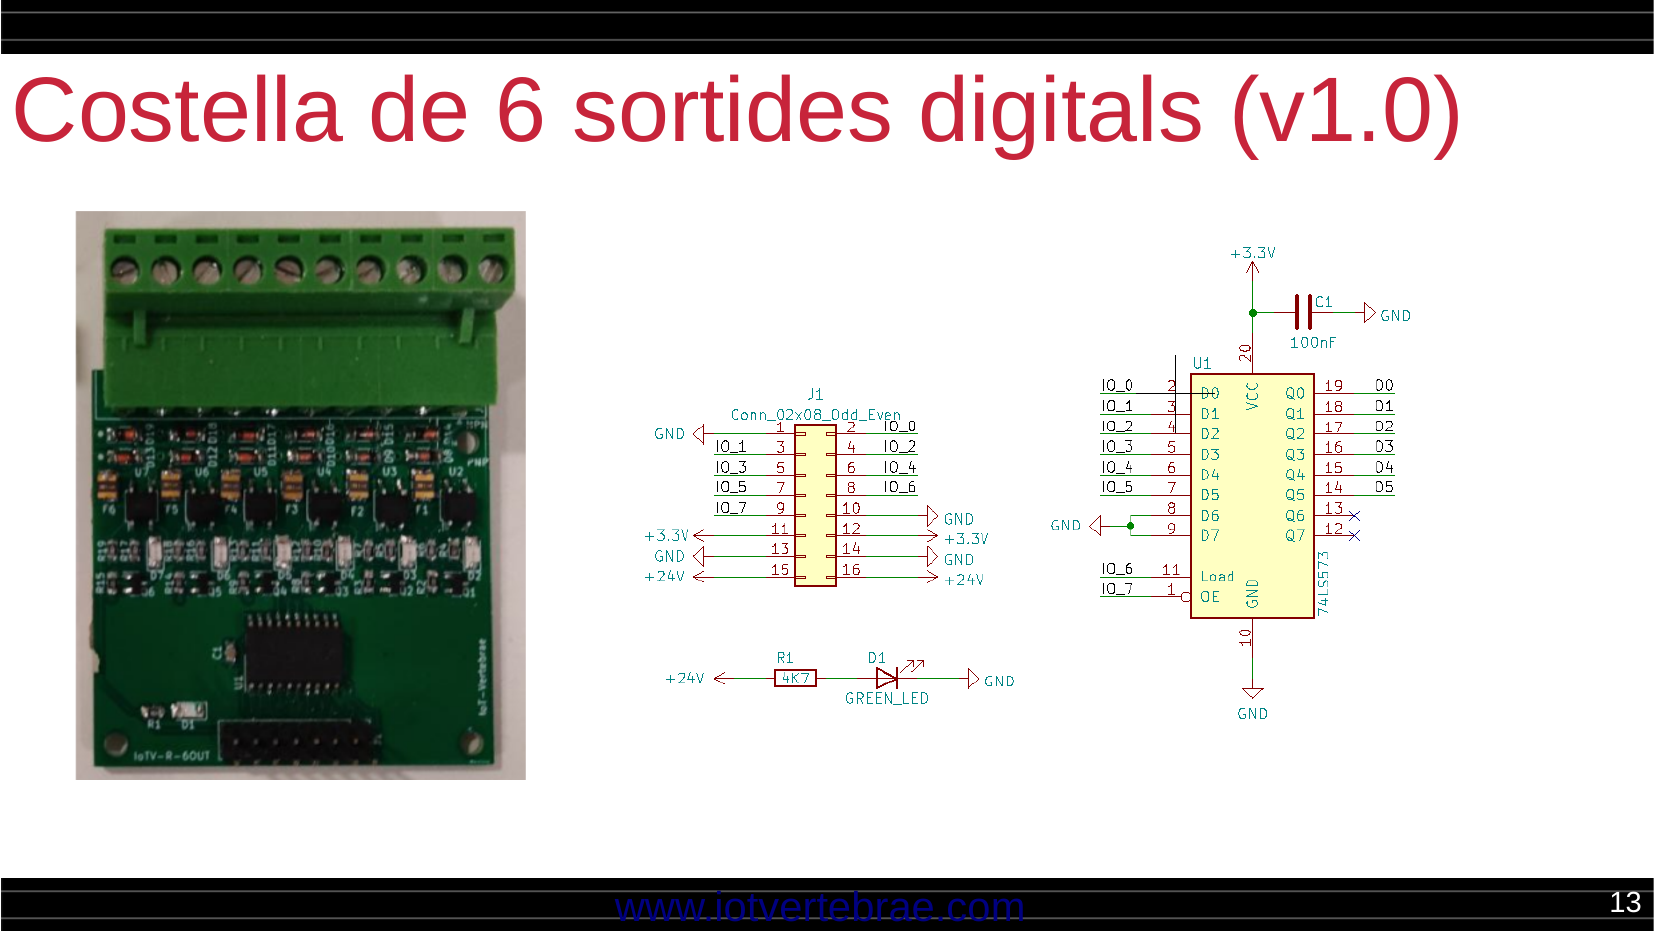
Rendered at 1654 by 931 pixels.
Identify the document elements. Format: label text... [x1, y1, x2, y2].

text_box www.iotvertebrae.com [600, 876, 1351, 931]
title Costella de 6 sortides digitals (v1.0) [11, 32, 1501, 188]
picture [1351, 878, 1654, 931]
picture [1, 878, 600, 931]
picture [637, 224, 1426, 734]
picture [1, 0, 1654, 54]
picture [75, 210, 526, 780]
